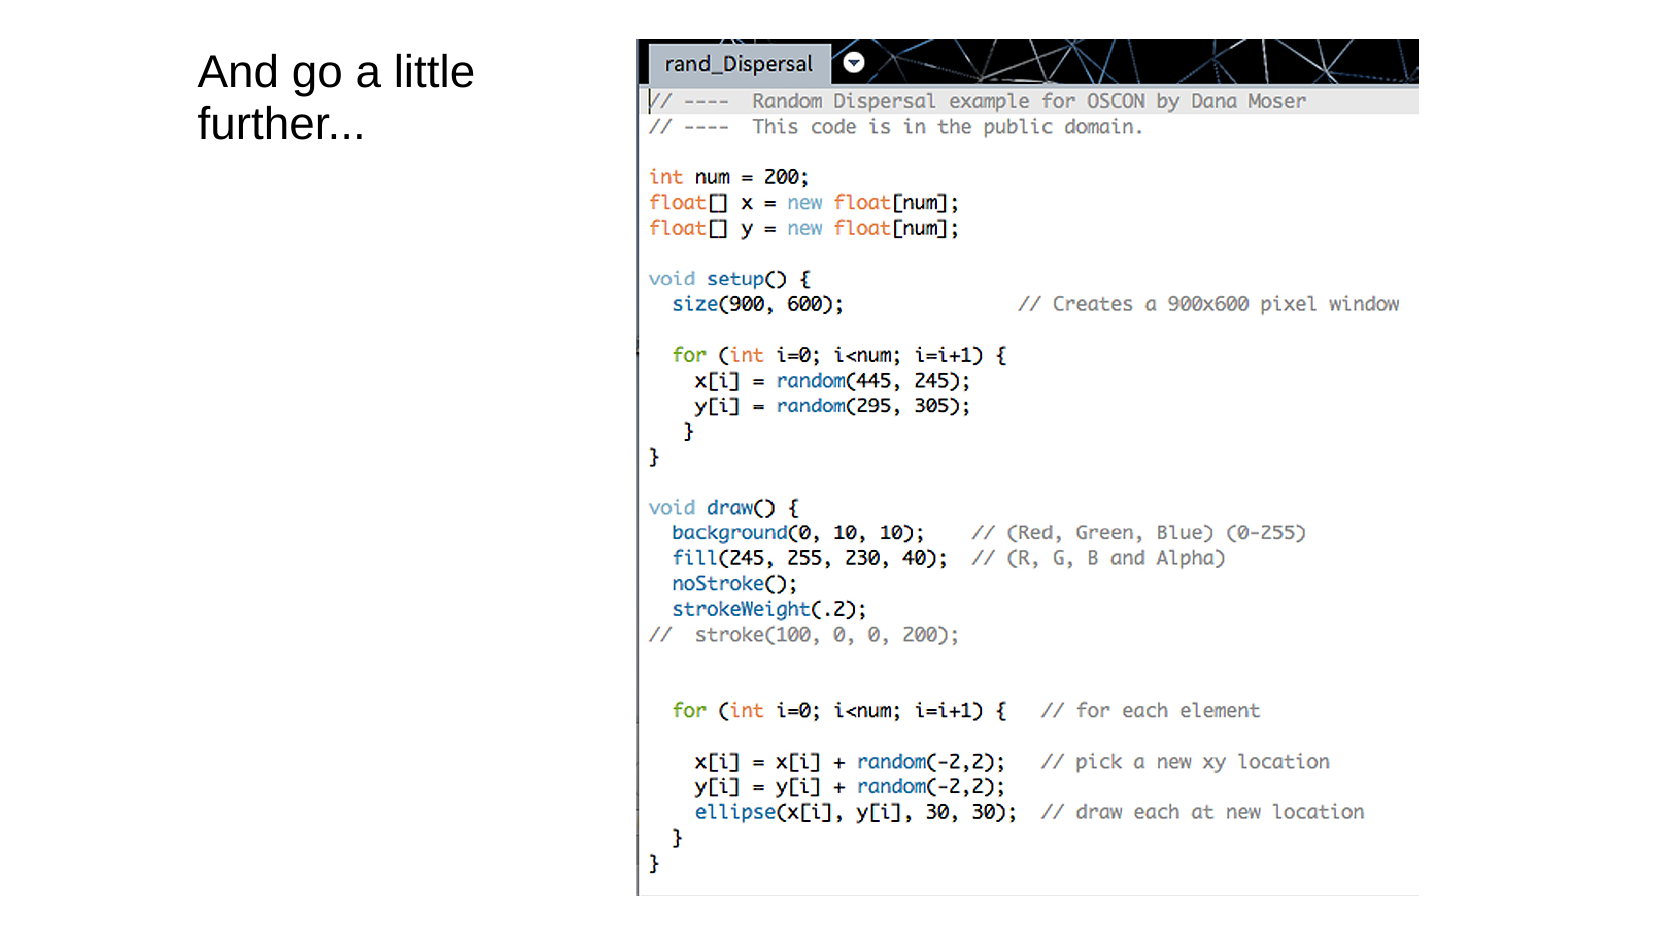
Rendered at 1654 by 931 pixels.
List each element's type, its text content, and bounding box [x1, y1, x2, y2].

picture [636, 39, 1419, 896]
title And go a little further... [197, 46, 636, 149]
